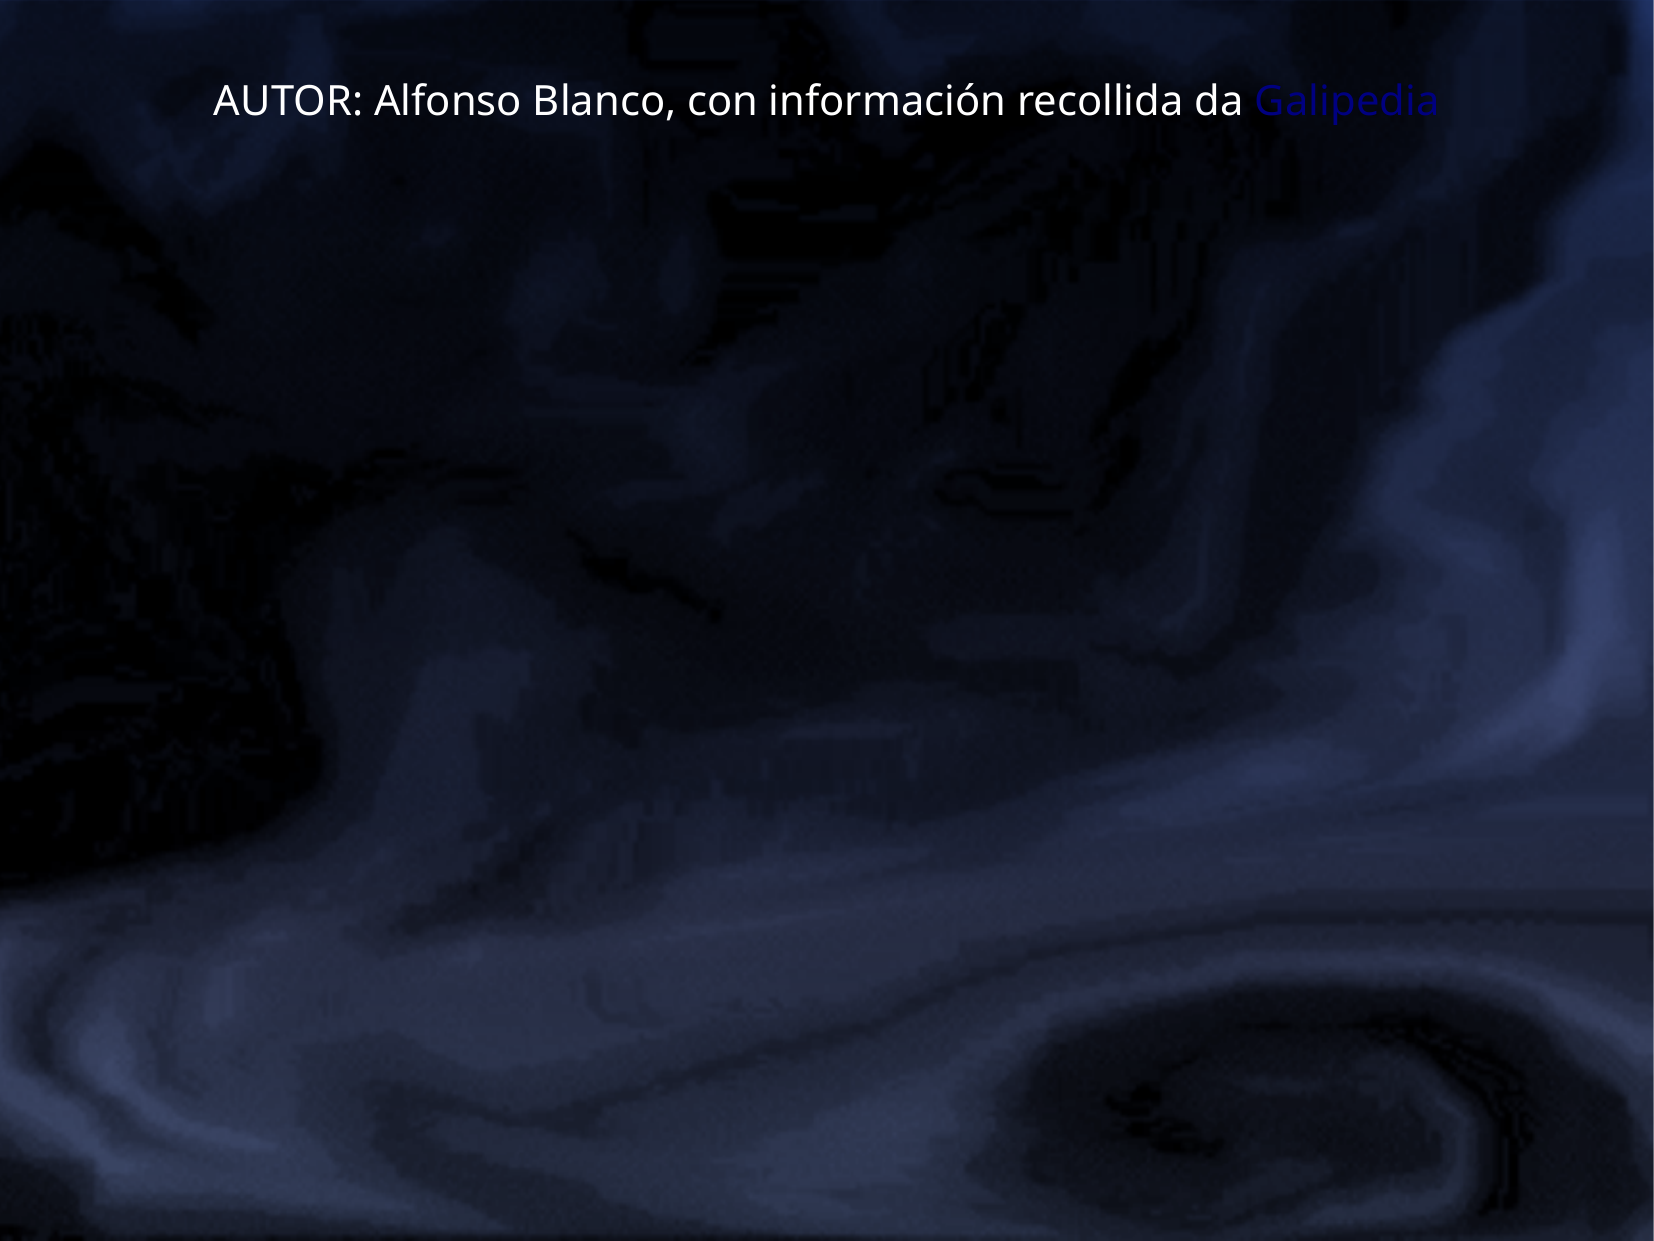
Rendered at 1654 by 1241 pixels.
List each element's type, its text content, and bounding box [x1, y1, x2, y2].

text_box AUTOR: Alfonso Blanco, con información recollida da Galipedia [29, 63, 1625, 138]
picture [0, 0, 1654, 1241]
